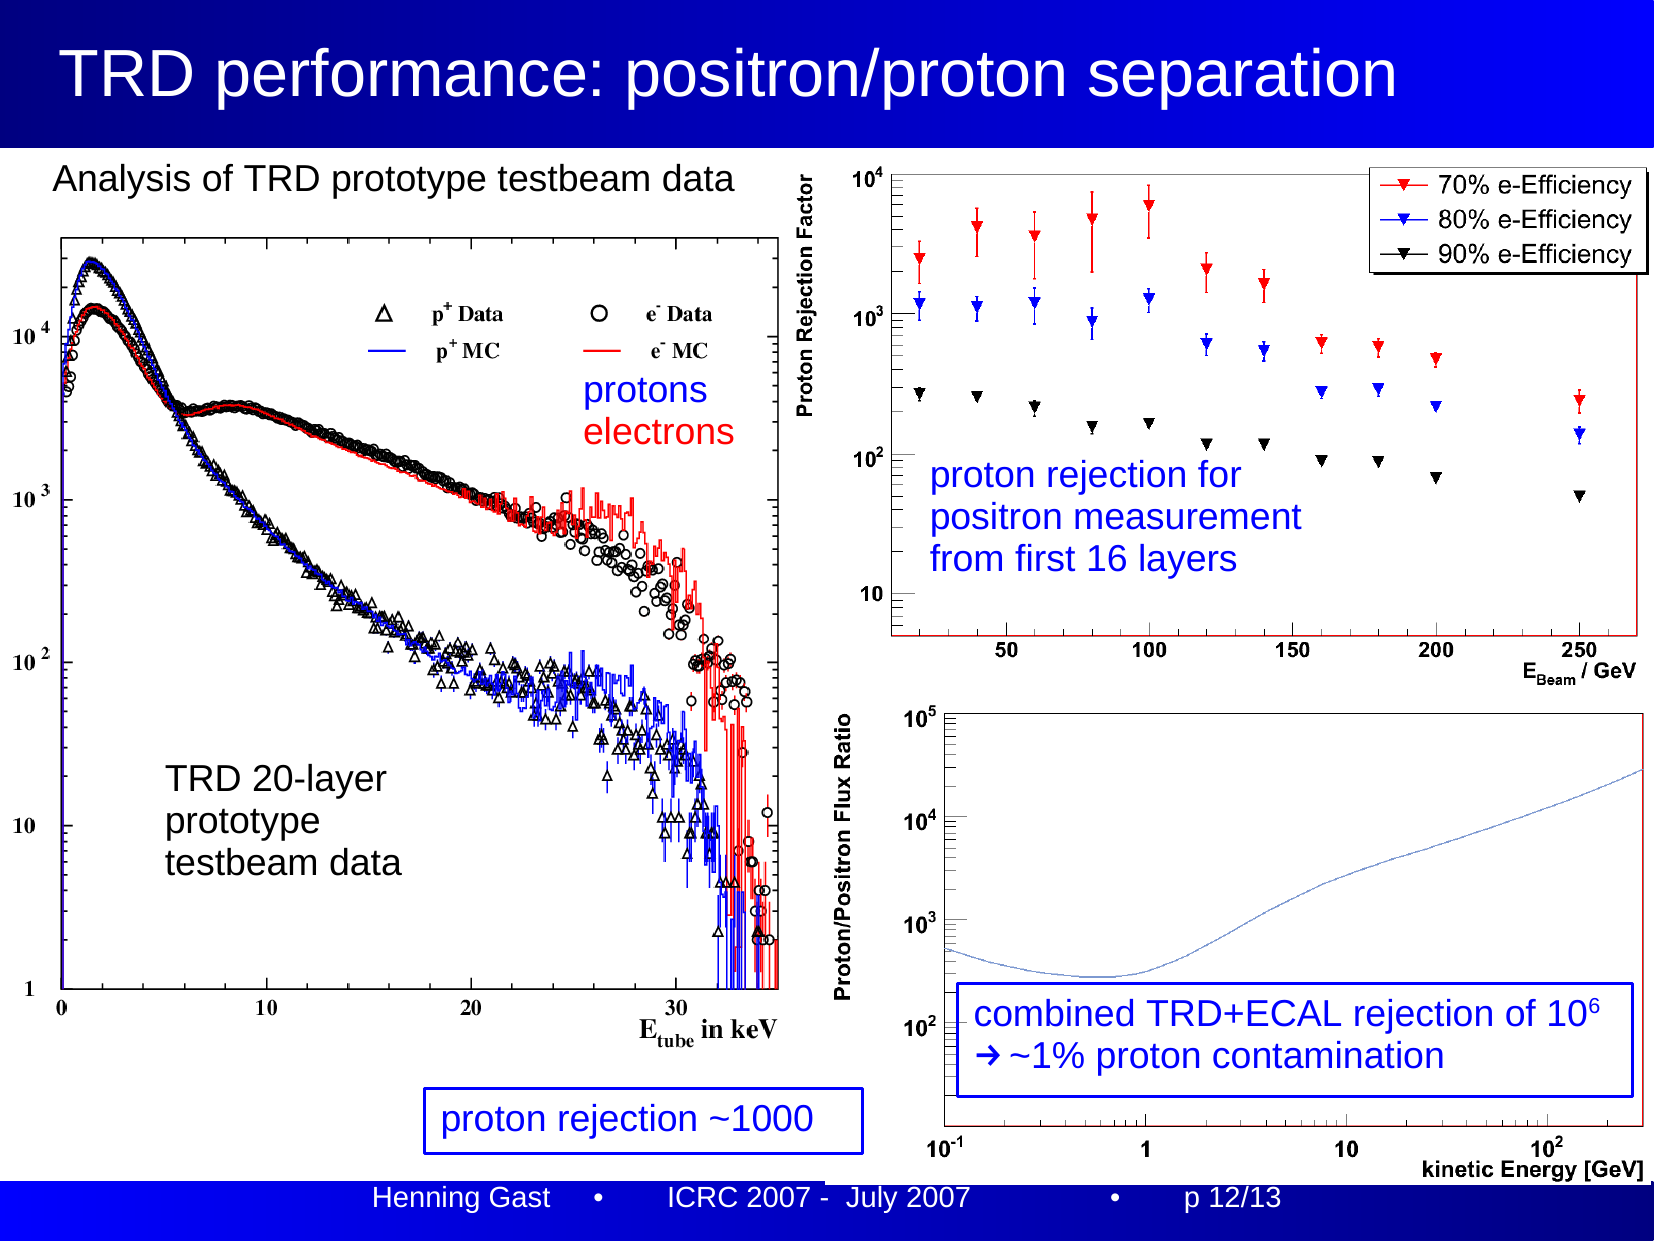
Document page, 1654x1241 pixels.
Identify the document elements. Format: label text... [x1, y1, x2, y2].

picture [825, 698, 1651, 1185]
text_box protons electrons [568, 361, 816, 469]
text_box combined TRD+ECAL rejection of 106 → ~1% proton contamination [957, 983, 1633, 1097]
text_box proton rejection for positron measurement from first 16 layers [915, 446, 1388, 601]
text_box proton rejection ~1000 [424, 1088, 863, 1154]
title TRD performance: positron/proton separation [0, 0, 1654, 148]
text_box Analysis of TRD prototype testbeam data [37, 150, 751, 212]
picture [0, 161, 1651, 1058]
text_box TRD 20-layer prototype testbeam data [150, 750, 488, 891]
